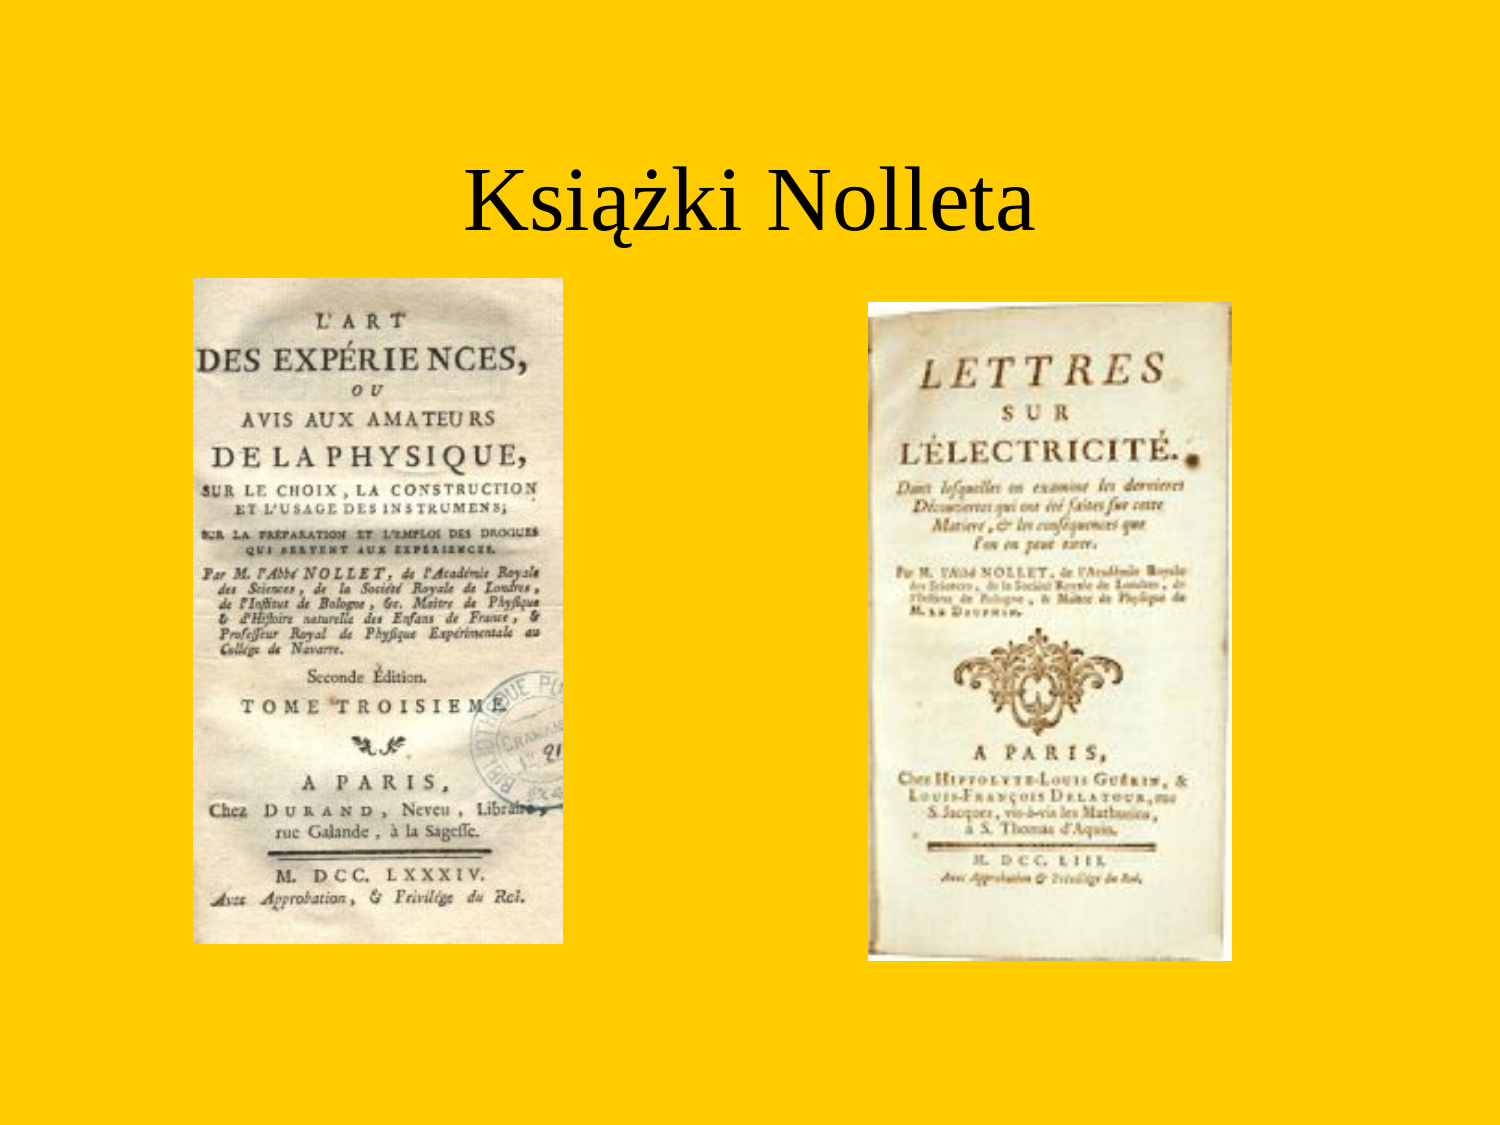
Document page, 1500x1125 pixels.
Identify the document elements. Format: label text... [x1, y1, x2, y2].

text_box [193, 278, 563, 944]
title Książki Nolleta [112, 99, 1388, 288]
text_box [868, 302, 1232, 961]
